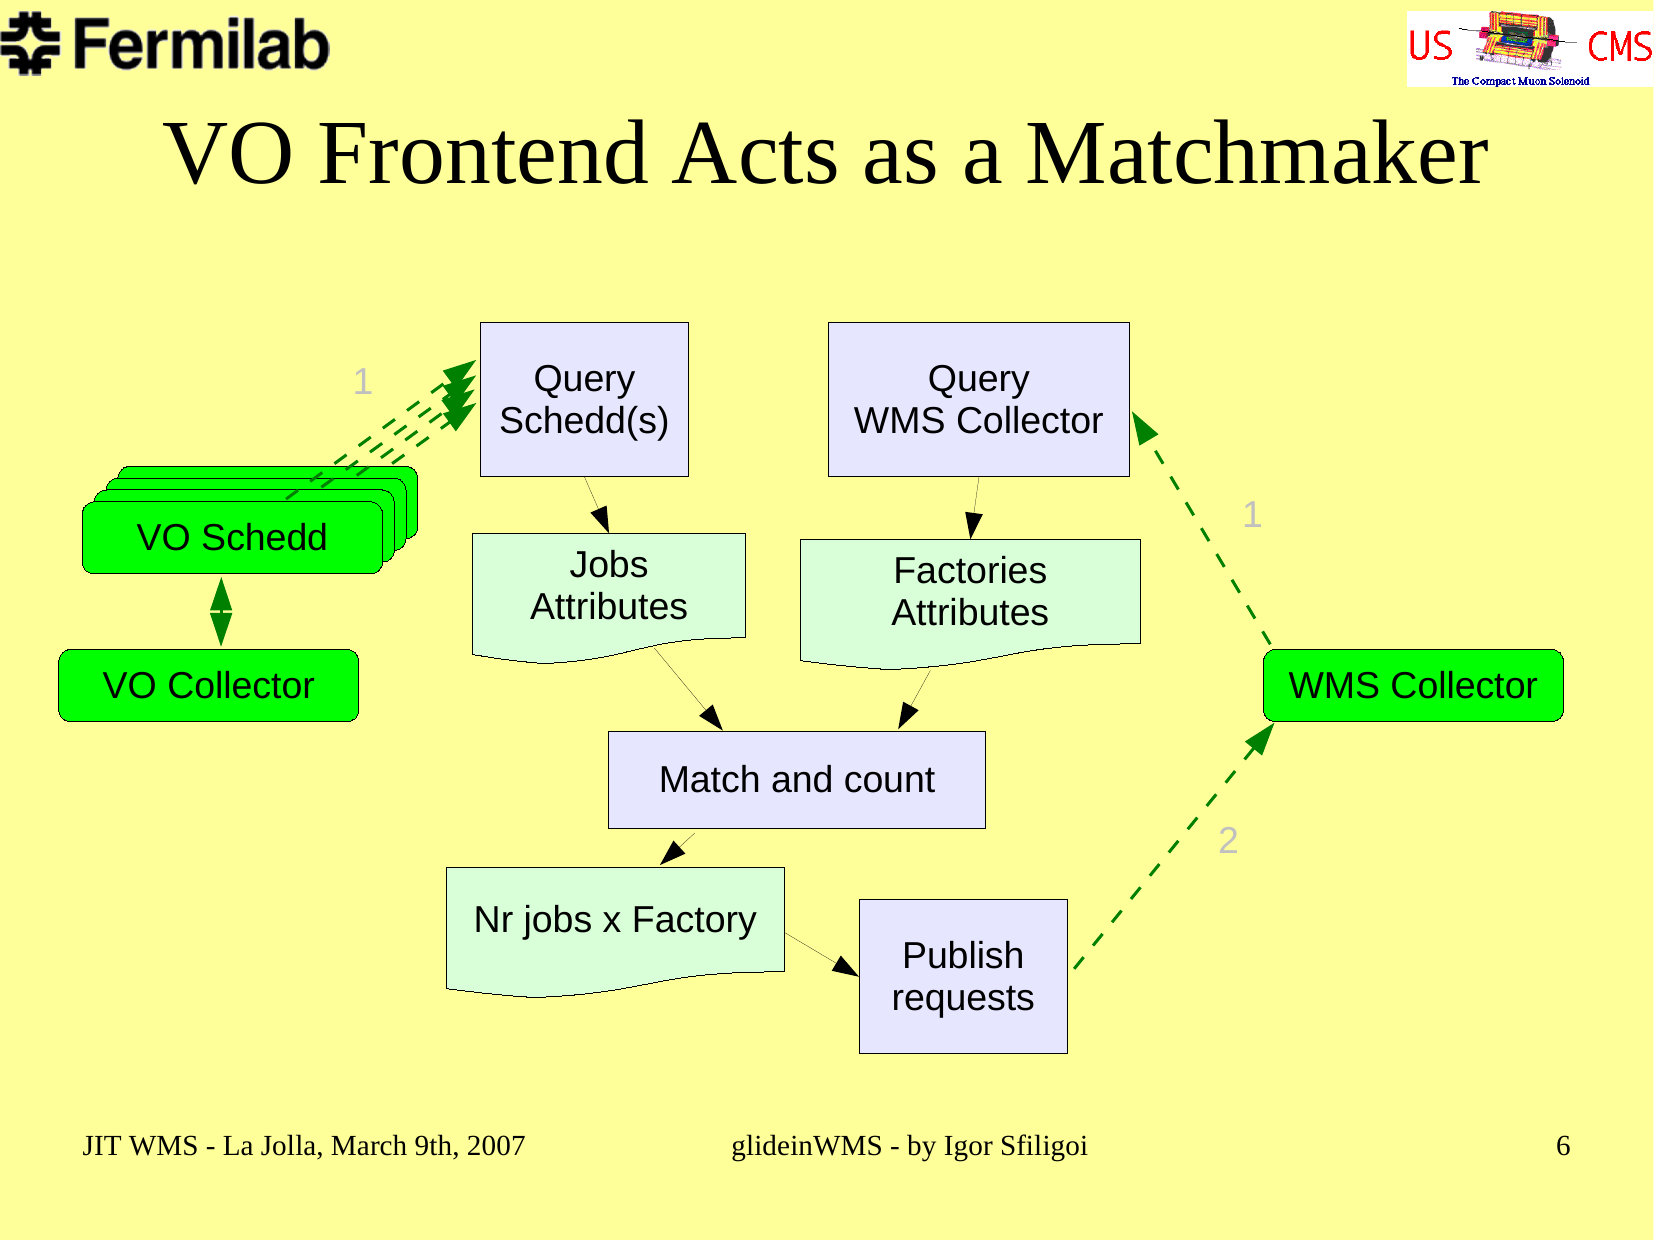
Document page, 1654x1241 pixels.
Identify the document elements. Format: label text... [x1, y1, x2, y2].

text_box Match and count [608, 731, 986, 829]
text_box VO Schedd [117, 466, 418, 539]
text_box Publish requests [859, 899, 1068, 1054]
text_box Nr jobs x Factory [446, 867, 785, 998]
title VO Frontend Acts as a Matchmaker [82, 49, 1571, 257]
text_box VO Collector [58, 649, 359, 722]
text_box VO Schedd [288, 489, 395, 562]
picture [0, 11, 330, 76]
text_box VO Schedd [94, 489, 295, 501]
picture [1407, 11, 1654, 87]
text_box VO Schedd [82, 501, 383, 574]
text_box Factories Attributes [800, 539, 1141, 670]
text_box 1 [1227, 485, 1278, 557]
text_box 2 [1203, 812, 1254, 883]
text_box WMS Collector [1263, 649, 1564, 722]
text_box VO Schedd [323, 478, 407, 551]
text_box 1 [337, 352, 389, 424]
text_box Query Schedd(s) [480, 322, 689, 477]
text_box VO Schedd [106, 478, 330, 489]
text_box Jobs Attributes [472, 533, 746, 664]
text_box Query WMS Collector [828, 322, 1130, 477]
